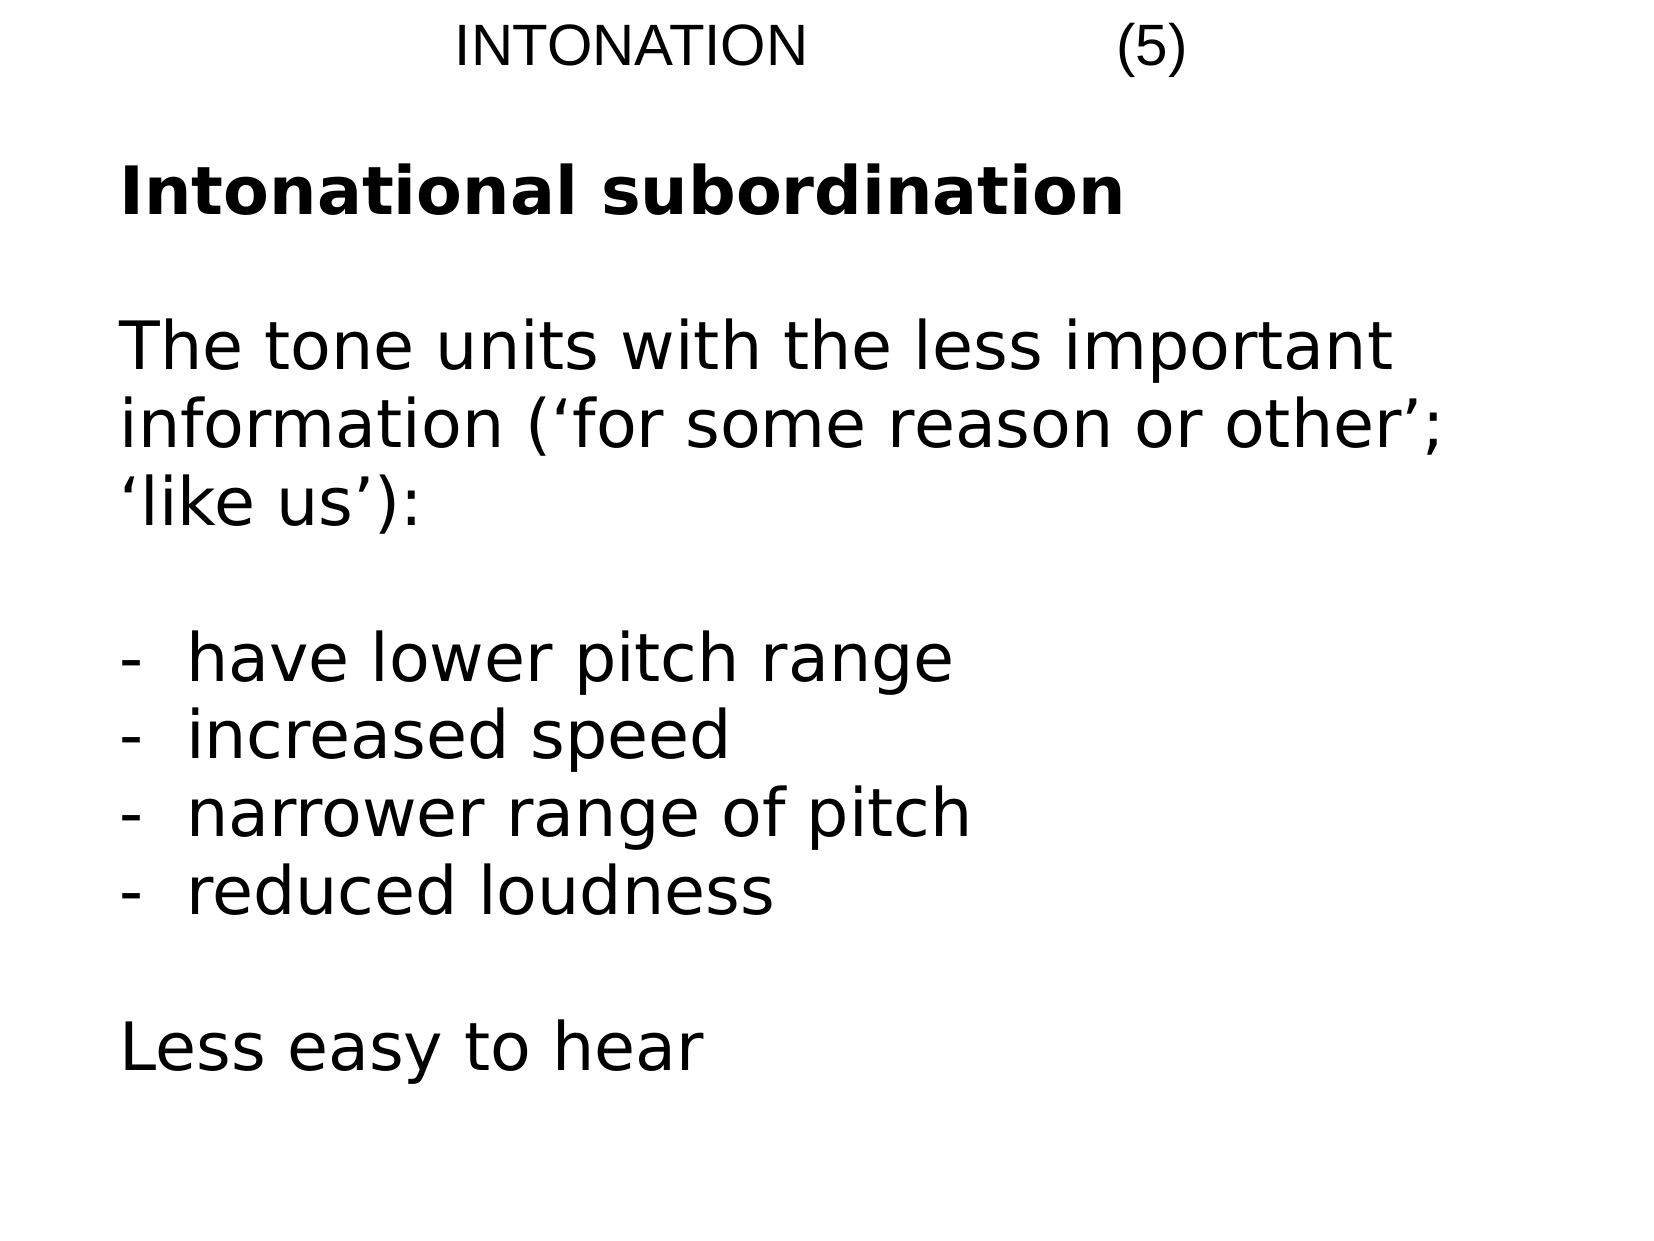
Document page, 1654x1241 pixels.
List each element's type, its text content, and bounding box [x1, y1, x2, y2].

title INTONATION (5) [77, 12, 1566, 78]
text_box Intonational subordination The tone units with the less important information (‘for some reason or other’; ‘like us’): - have lower pitch range - increased speed - narrower range of pitch - reduced loudness Less easy to hear [105, 77, 1546, 1241]
